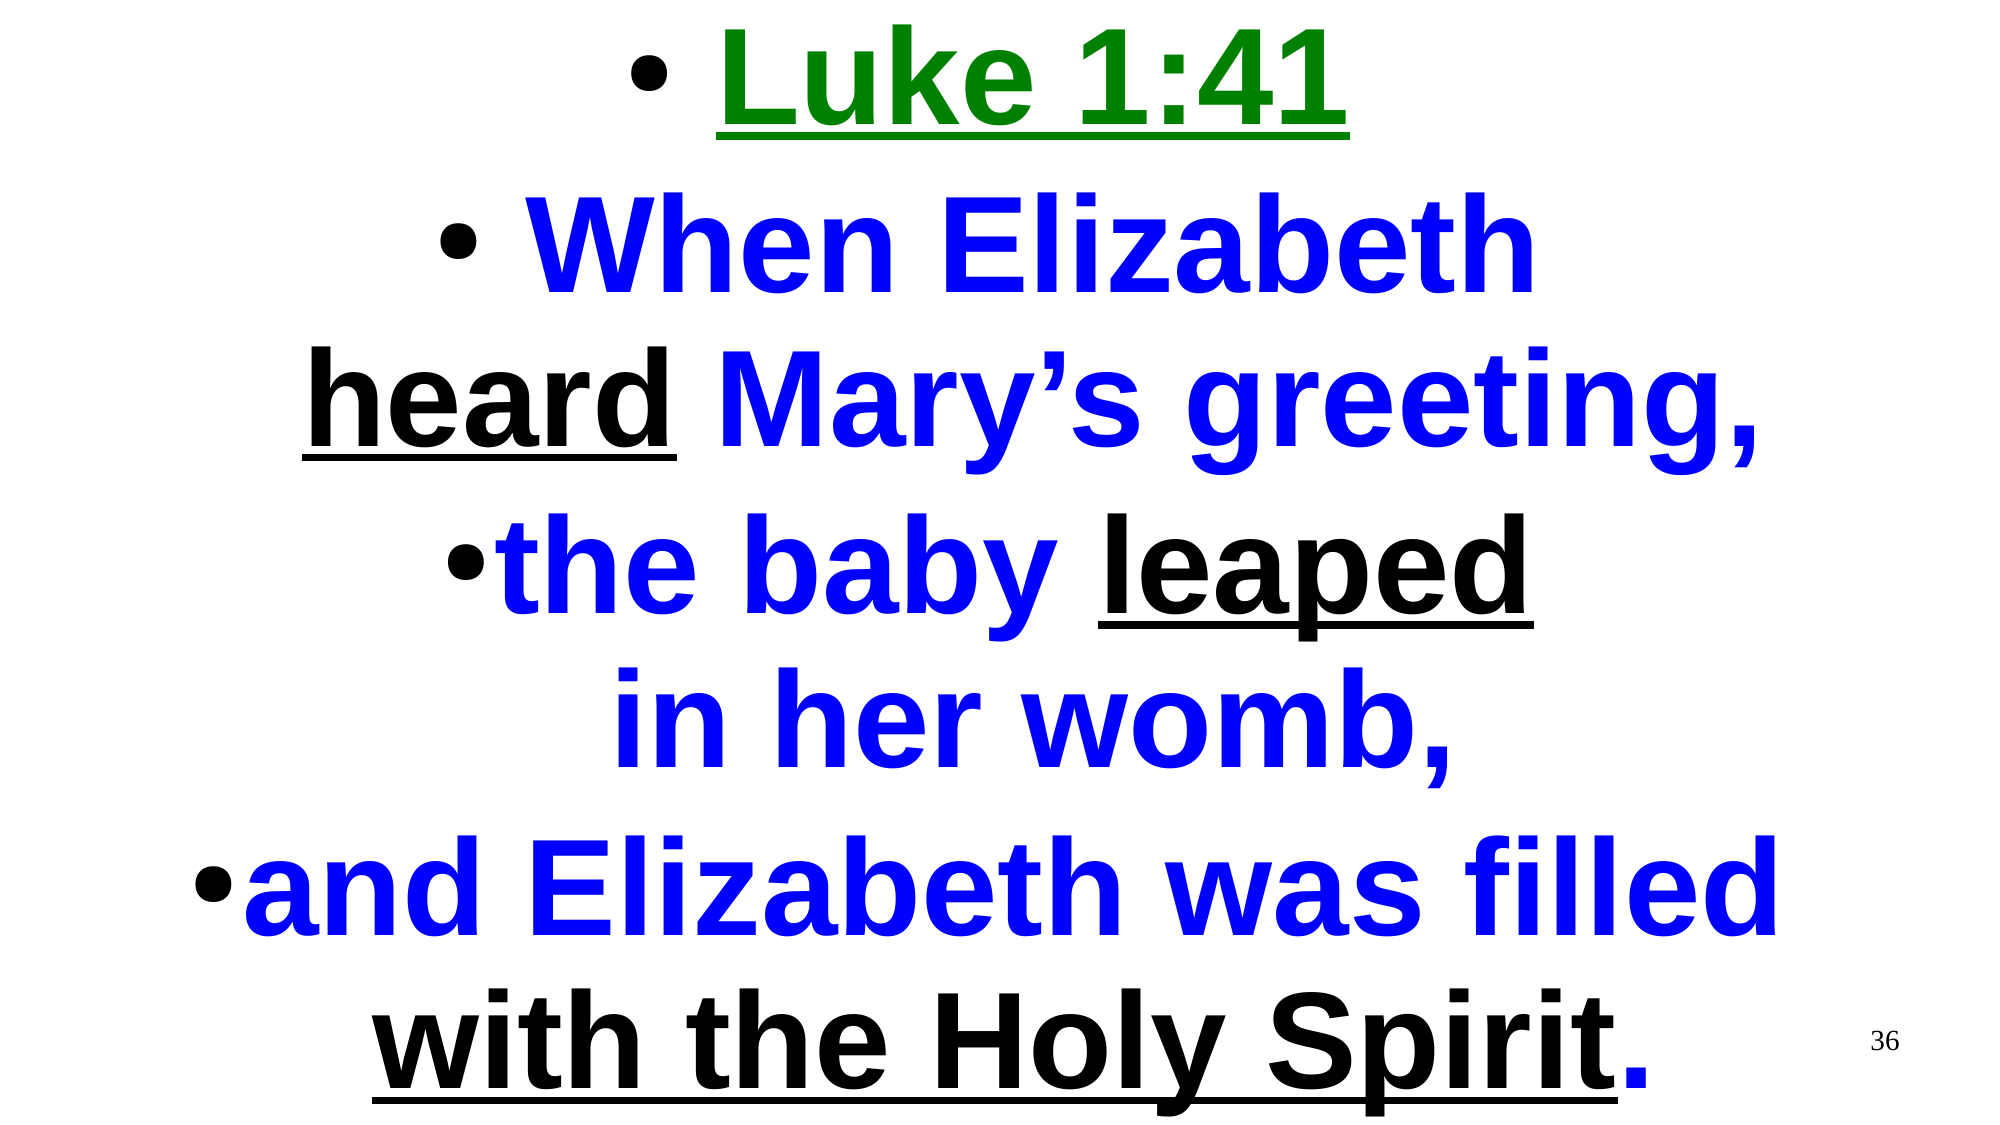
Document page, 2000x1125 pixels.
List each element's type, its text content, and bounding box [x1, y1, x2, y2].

list Luke 1:41 When Elizabeth heard Mary’s greeting, the baby leaped in her womb, and Elizabeth was filled with the Holy Spirit. [0, 0, 1996, 1123]
